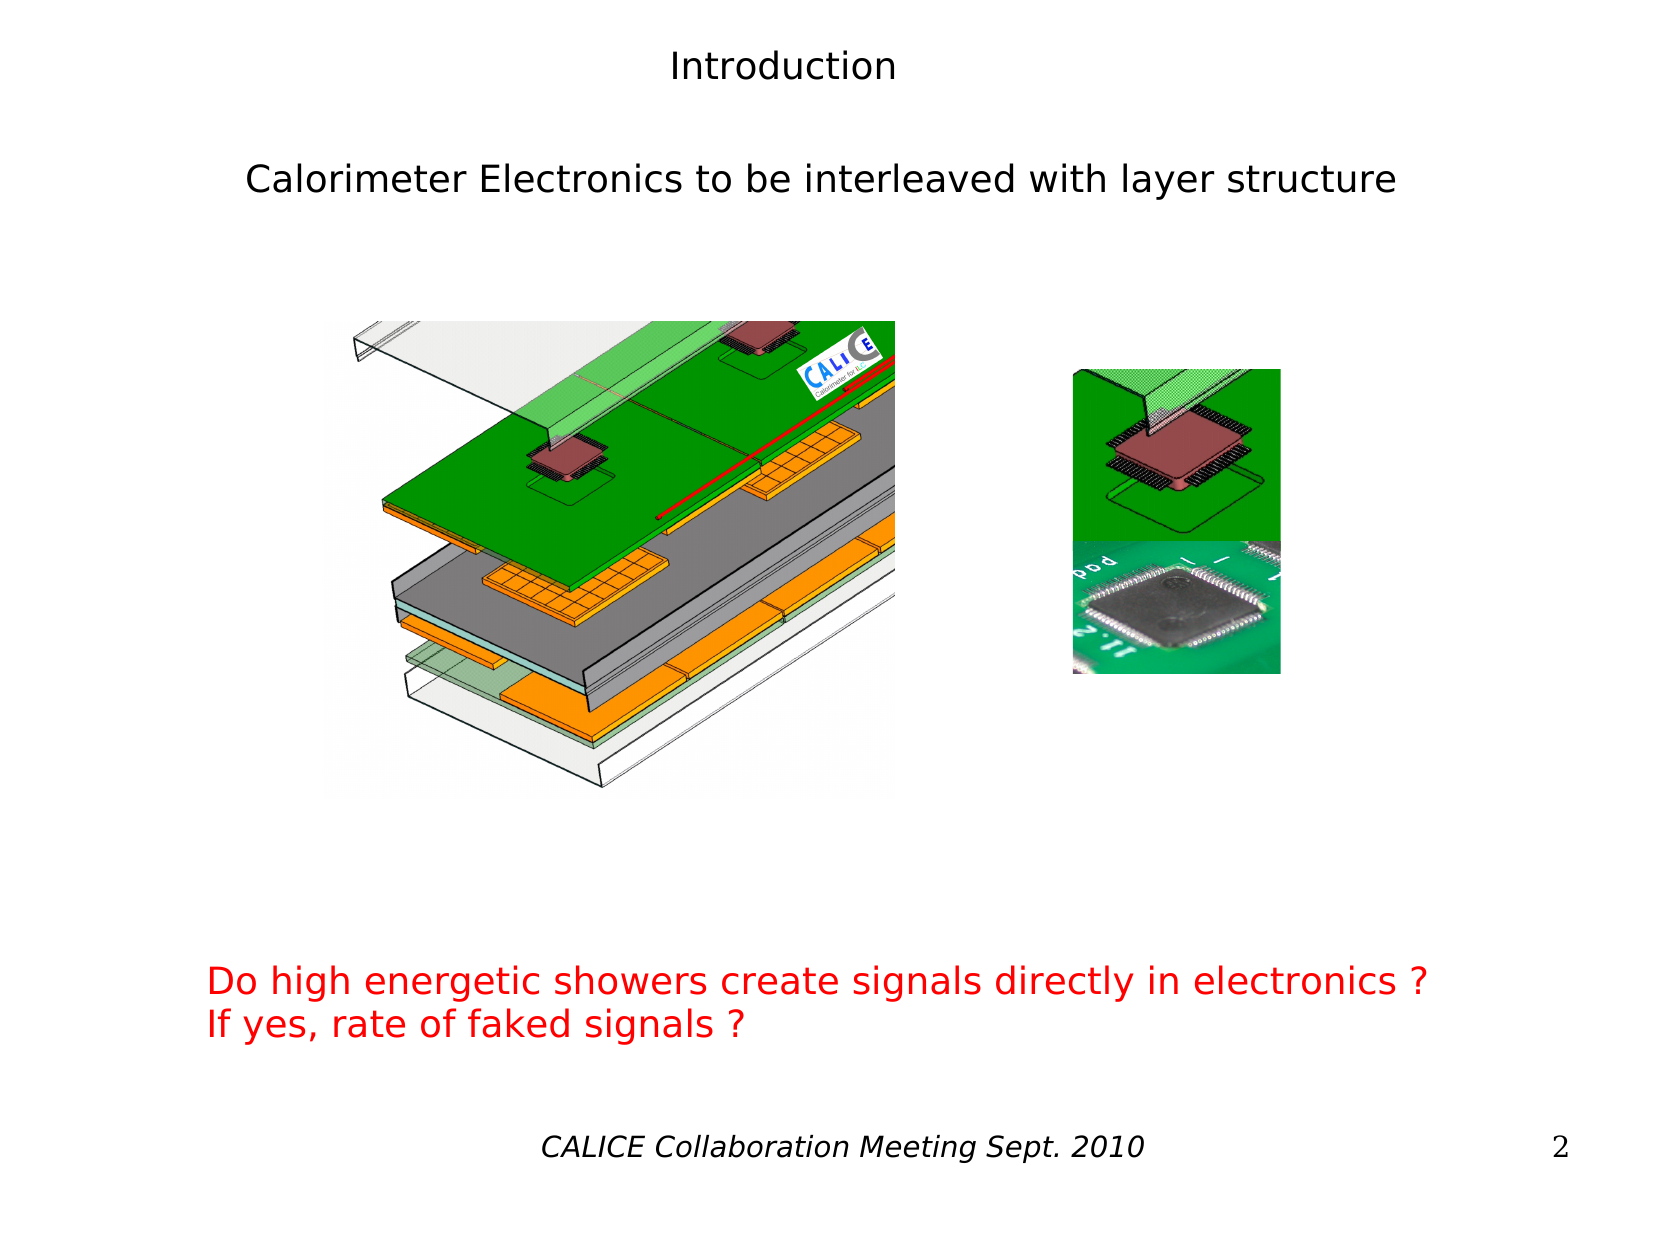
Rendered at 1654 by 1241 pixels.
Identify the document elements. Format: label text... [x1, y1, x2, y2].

text_box Introduction [654, 37, 913, 96]
picture [324, 321, 895, 799]
text_box Do high energetic showers create signals directly in electronics ? If yes, rate of faked signals ? [191, 952, 1446, 1055]
picture [1072, 369, 1281, 674]
text_box Calorimeter Electronics to be interleaved with layer structure [230, 150, 1414, 209]
